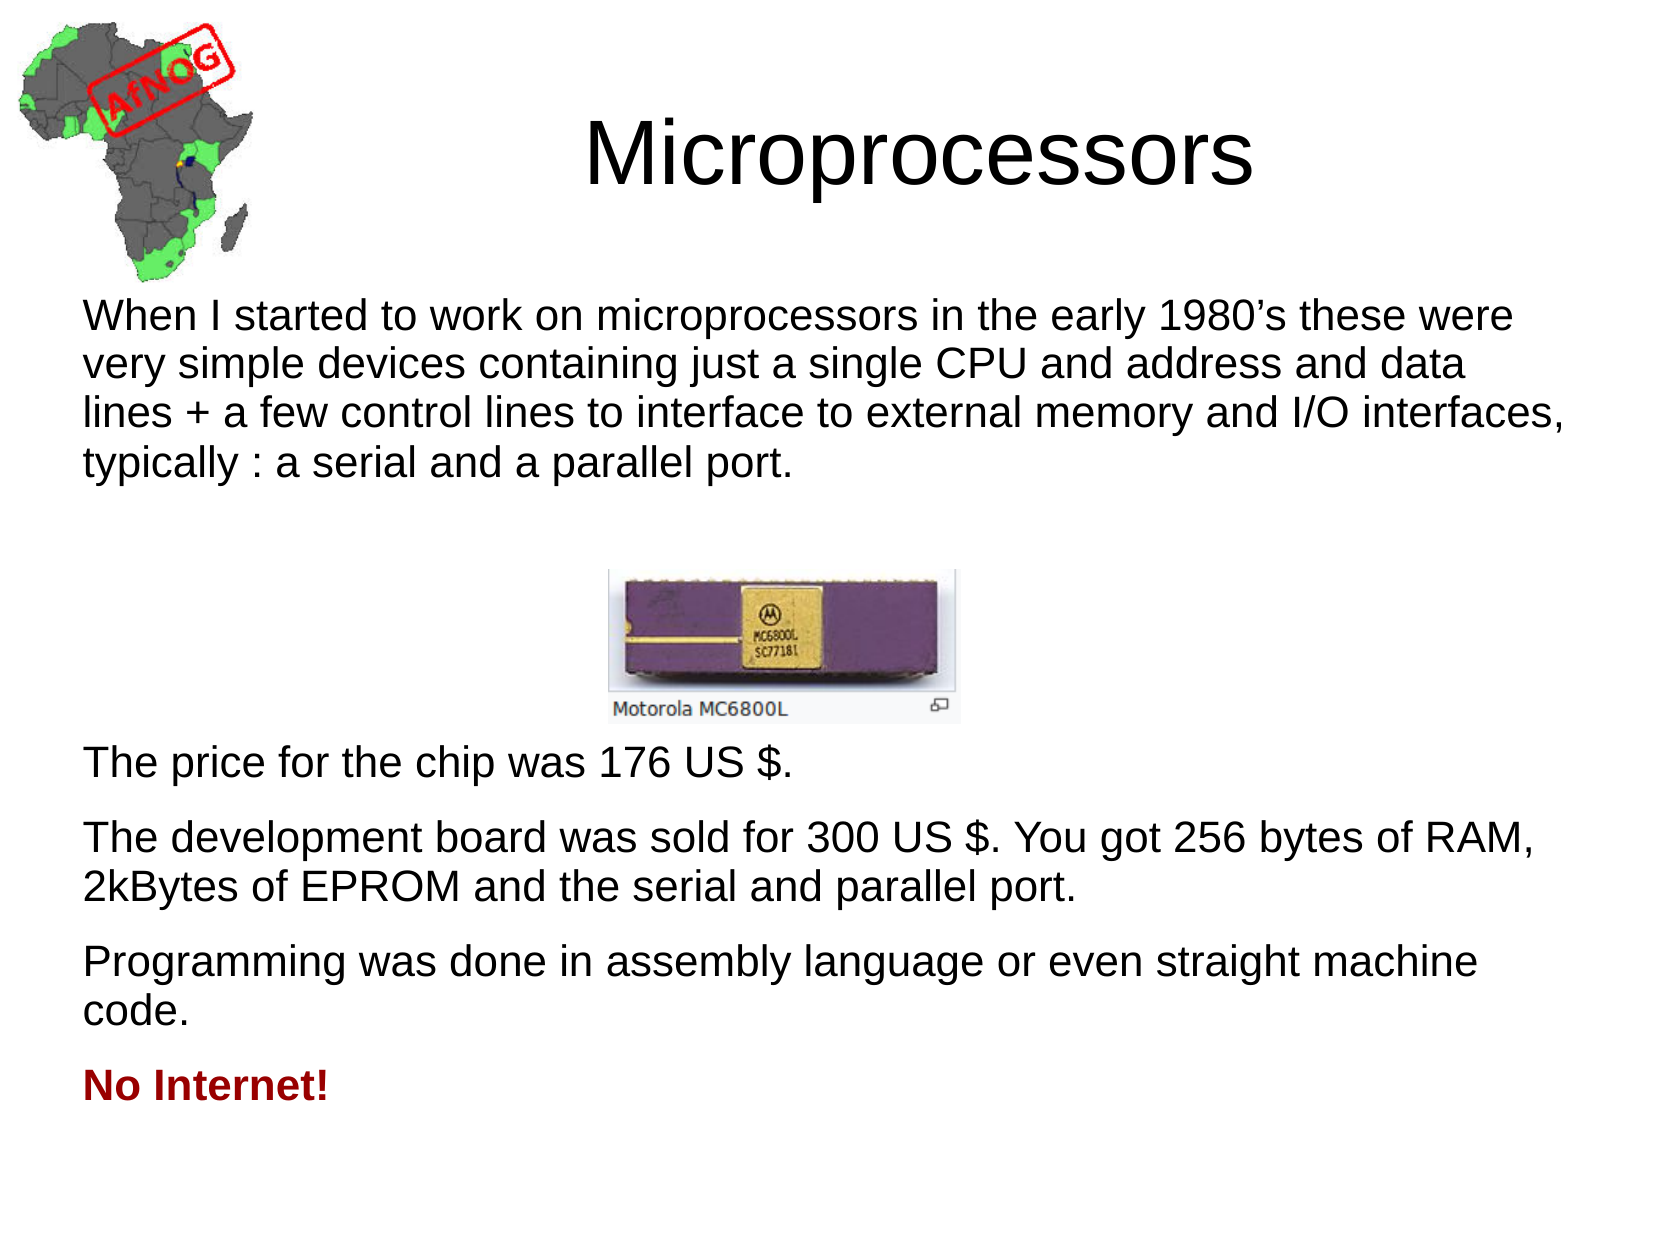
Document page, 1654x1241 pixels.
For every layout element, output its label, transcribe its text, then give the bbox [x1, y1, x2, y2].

picture [9, 0, 259, 291]
title Microprocessors [270, 49, 1571, 257]
picture [608, 569, 961, 724]
list When I started to work on microprocessors in the early 1980’s these were very simple devices containing just a single CPU and address and data lines + a few control lines to interface to external memory and I/O interfaces, typically : a serial and a parallel port. The price for the chip was 176 US $. The development board was sold for 300 US $. You got 256 bytes of RAM, 2kBytes of EPROM and the serial and parallel port. Programming was done in assembly language or even straight machine code. No Internet! [82, 290, 1571, 1111]
